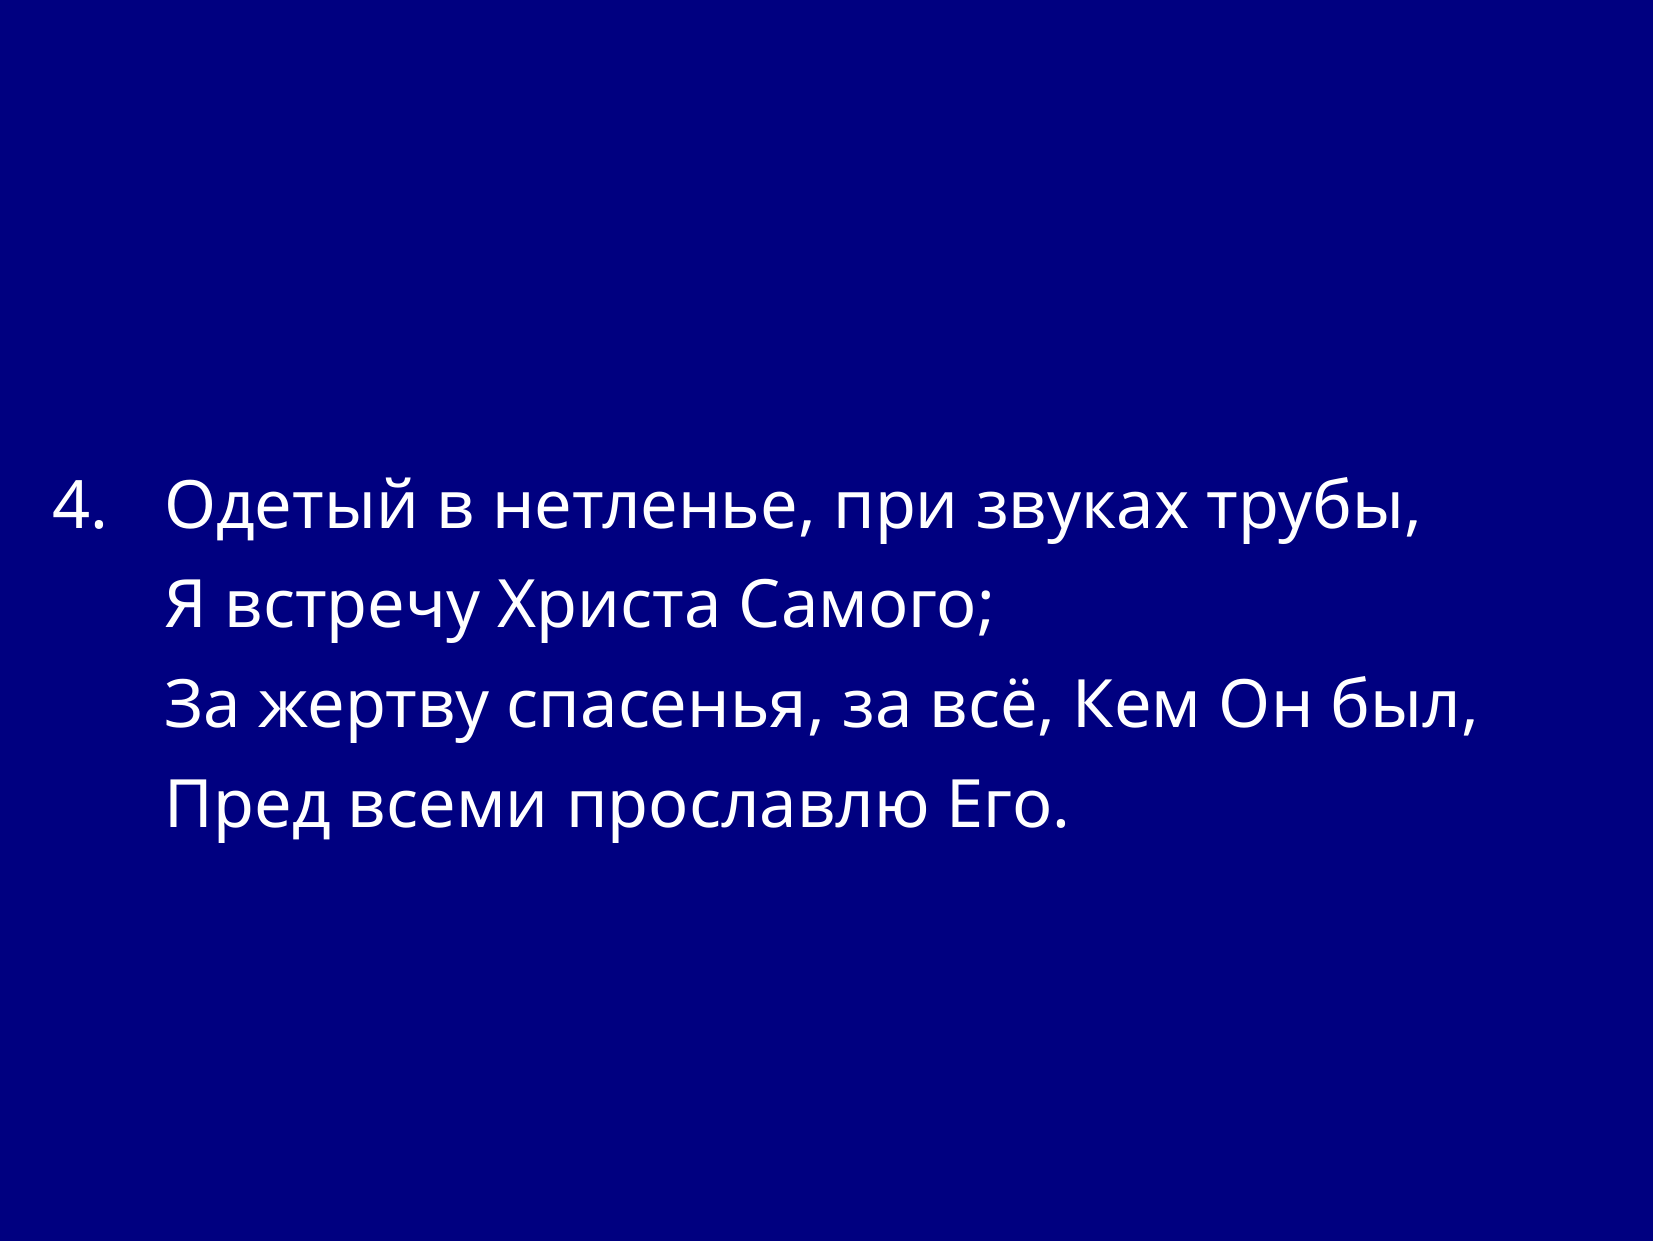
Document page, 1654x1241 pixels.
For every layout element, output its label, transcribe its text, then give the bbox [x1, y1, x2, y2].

text_box 4. Одетый в нетленье, при звуках трубы, Я встречу Христа Самого; За жертву спасенья, за всё, Кем Он был, Пред всеми прославлю Его. [37, 150, 1653, 1163]
